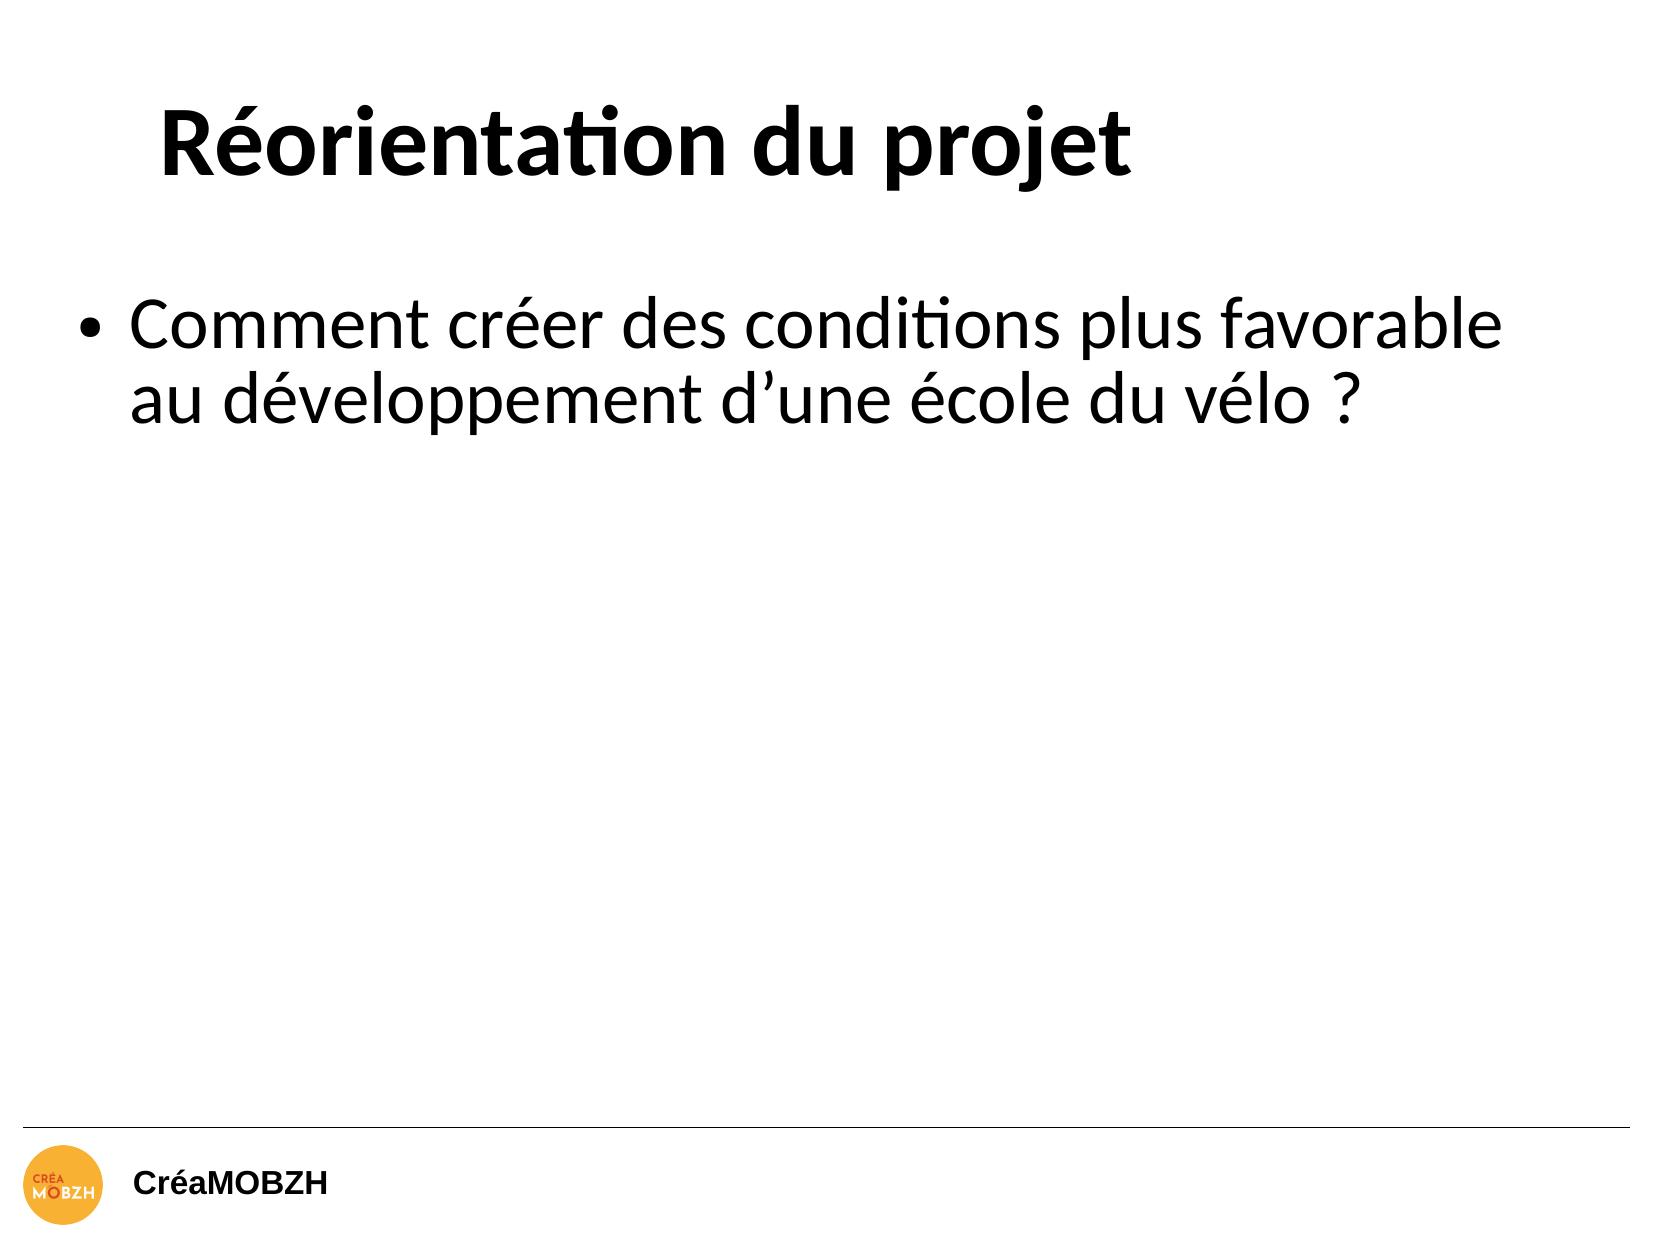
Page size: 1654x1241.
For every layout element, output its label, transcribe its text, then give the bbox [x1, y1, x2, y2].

list Comment créer des conditions plus favorable au développement d’une école du vélo ? [59, 291, 1548, 1111]
picture [23, 1145, 103, 1225]
title Réorientation du projet [11, 47, 1347, 255]
text_box CréaMOBZH [118, 1157, 1040, 1241]
